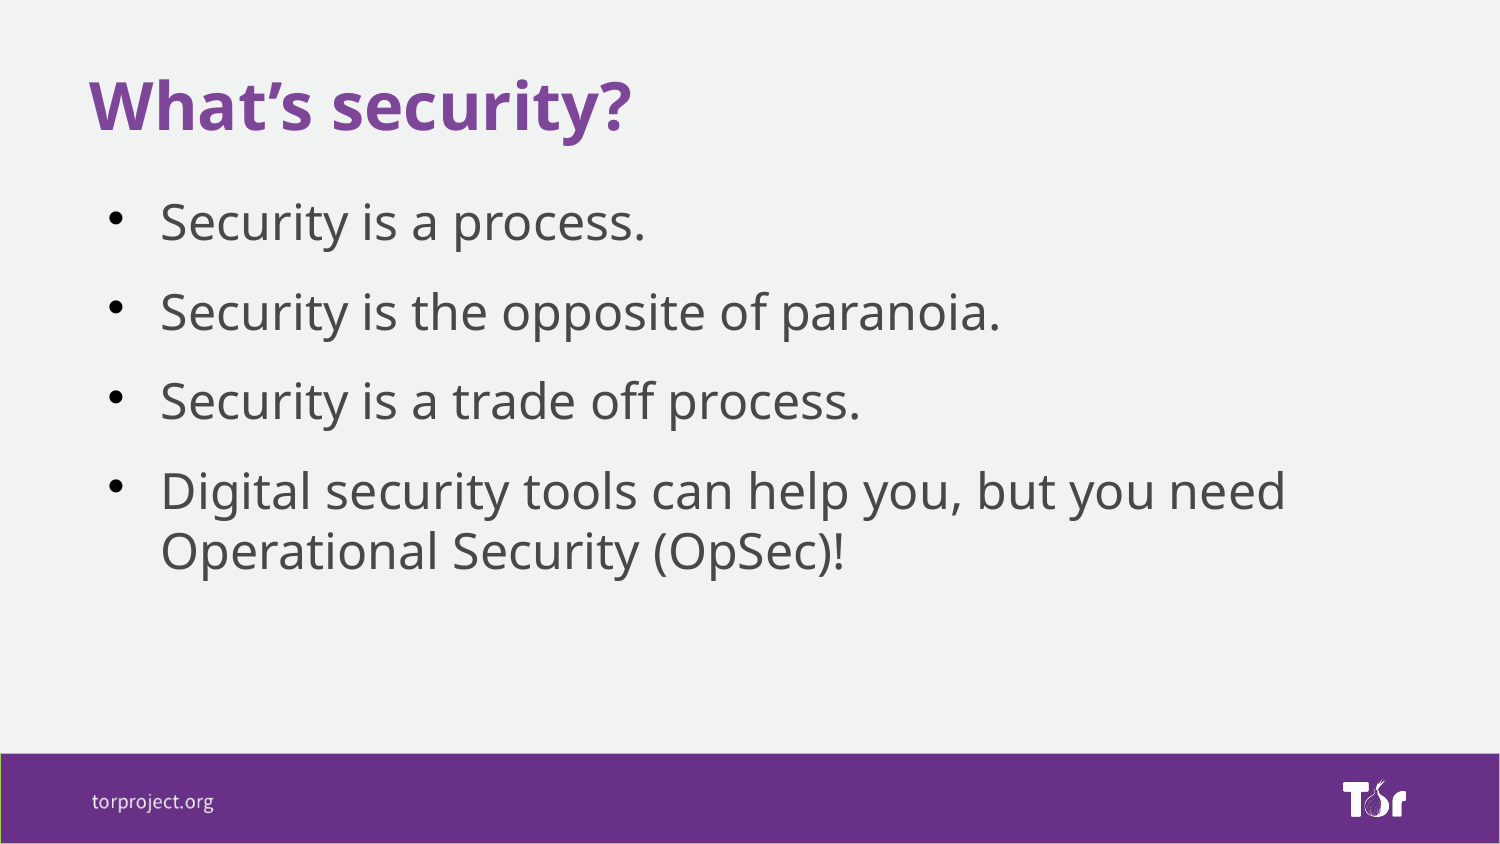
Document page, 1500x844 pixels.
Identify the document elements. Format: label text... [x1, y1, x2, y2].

text_box Security is a process. Security is the opposite of paranoia. Security is a trade off process. Digital security tools can help you, but you need Operational Security (OpSec)! [74, 183, 1425, 740]
text_box What’s security? [74, 33, 1425, 174]
picture [75, 780, 604, 821]
picture [1343, 778, 1406, 817]
